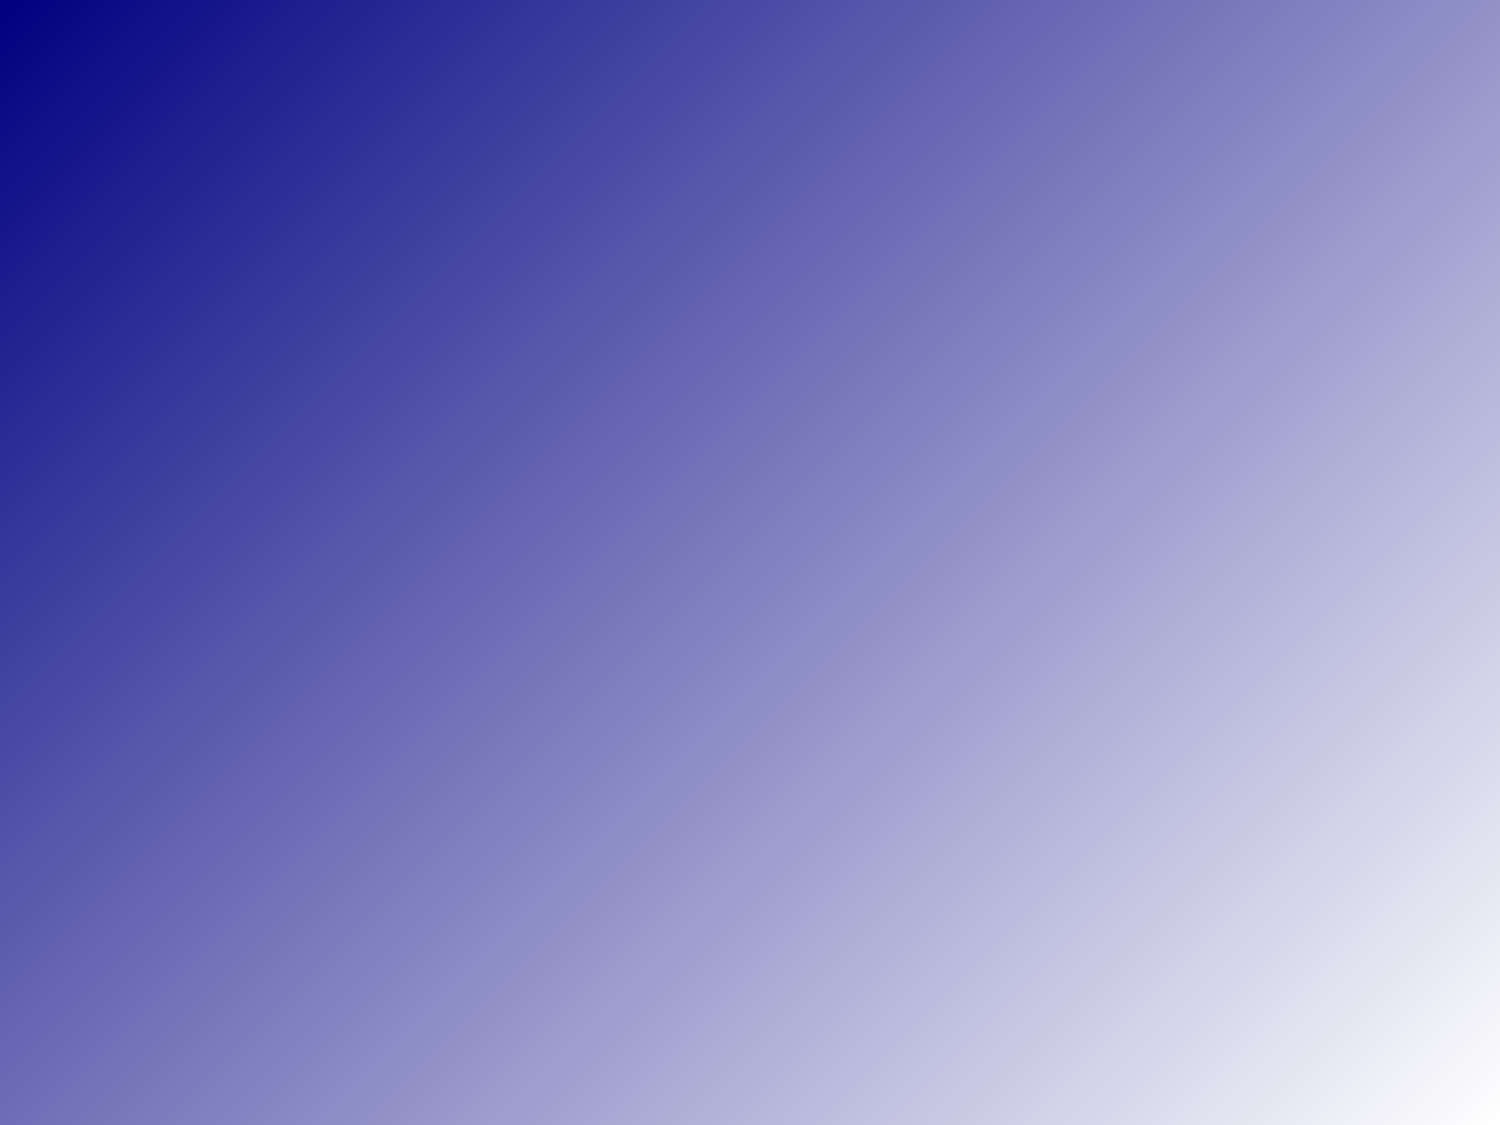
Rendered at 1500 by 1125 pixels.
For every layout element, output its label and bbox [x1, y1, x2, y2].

picture [224, 100, 1294, 1022]
